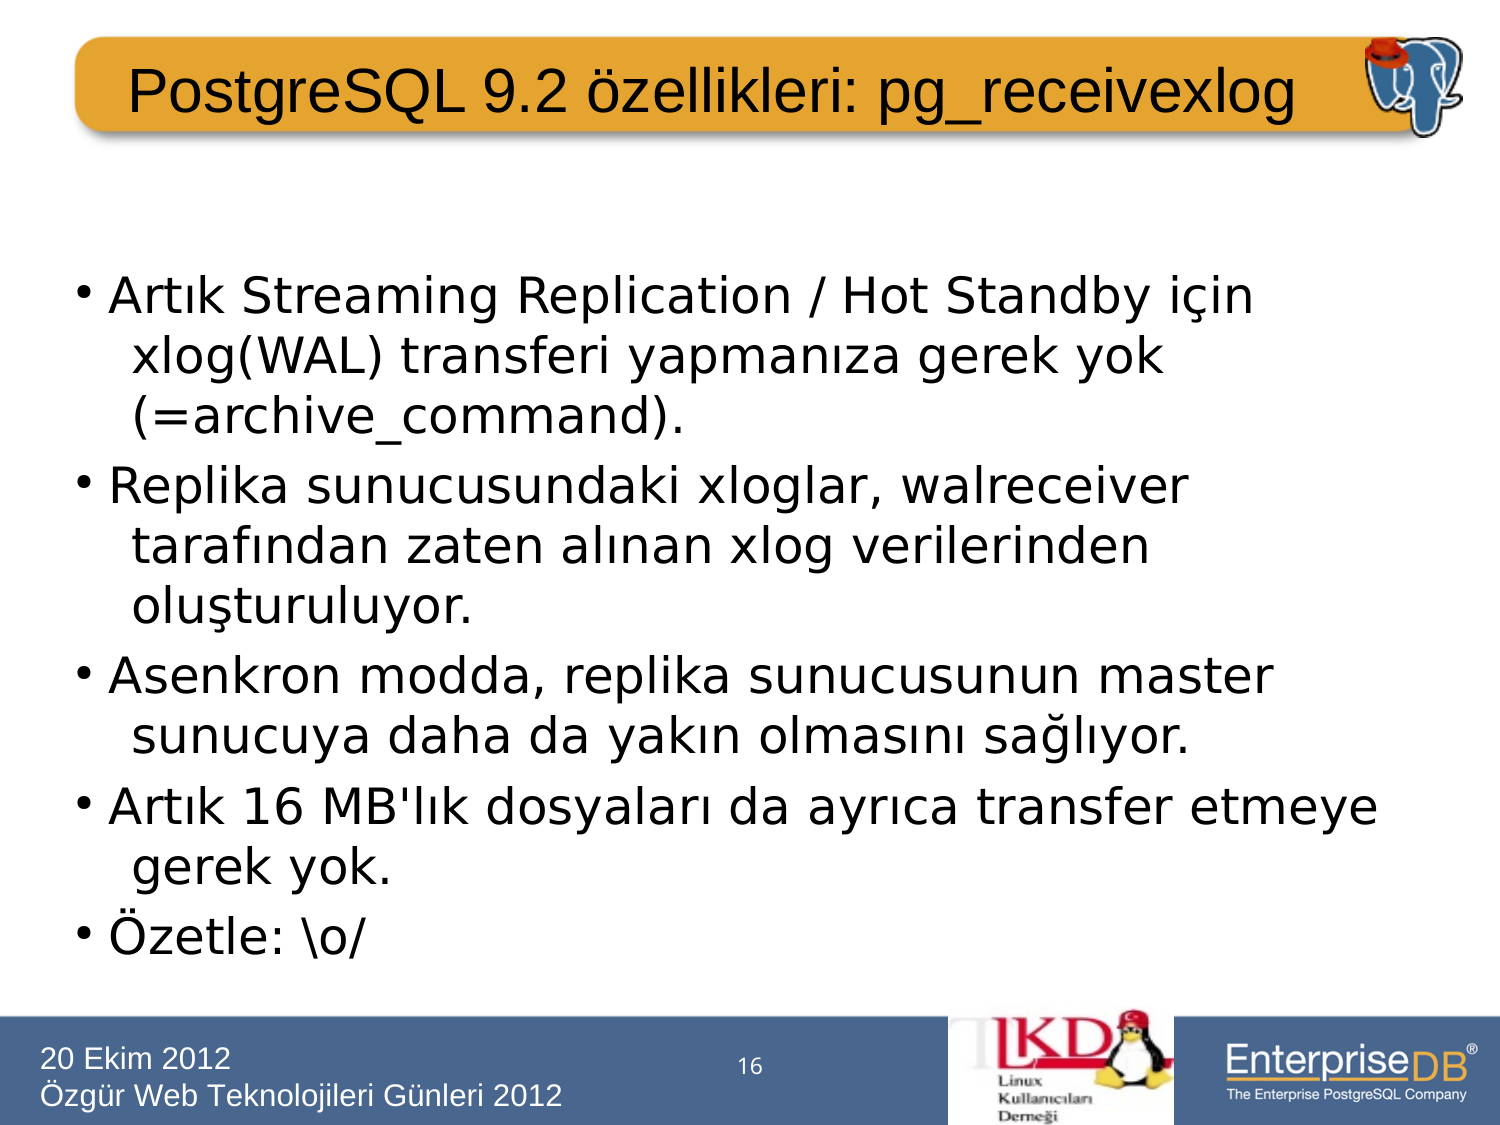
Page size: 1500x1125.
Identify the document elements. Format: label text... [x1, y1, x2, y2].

list Artık Streaming Replication / Hot Standby için xlog(WAL) transferi yapmanıza gerek yok (=archive_command). Replika sunucusundaki xloglar, walreceiver tarafından zaten alınan xlog verilerinden oluşturuluyor. Asenkron modda, replika sunucusunun master sunucuya daha da yakın olmasını sağlıyor. Artık 16 MB'lık dosyaları da ayrıca transfer etmeye gerek yok. Özetle: \o/ [75, 263, 1425, 1006]
title PostgreSQL 9.2 özellikleri: pg_receivexlog [112, 37, 1388, 138]
picture [0, 0, 1500, 1125]
